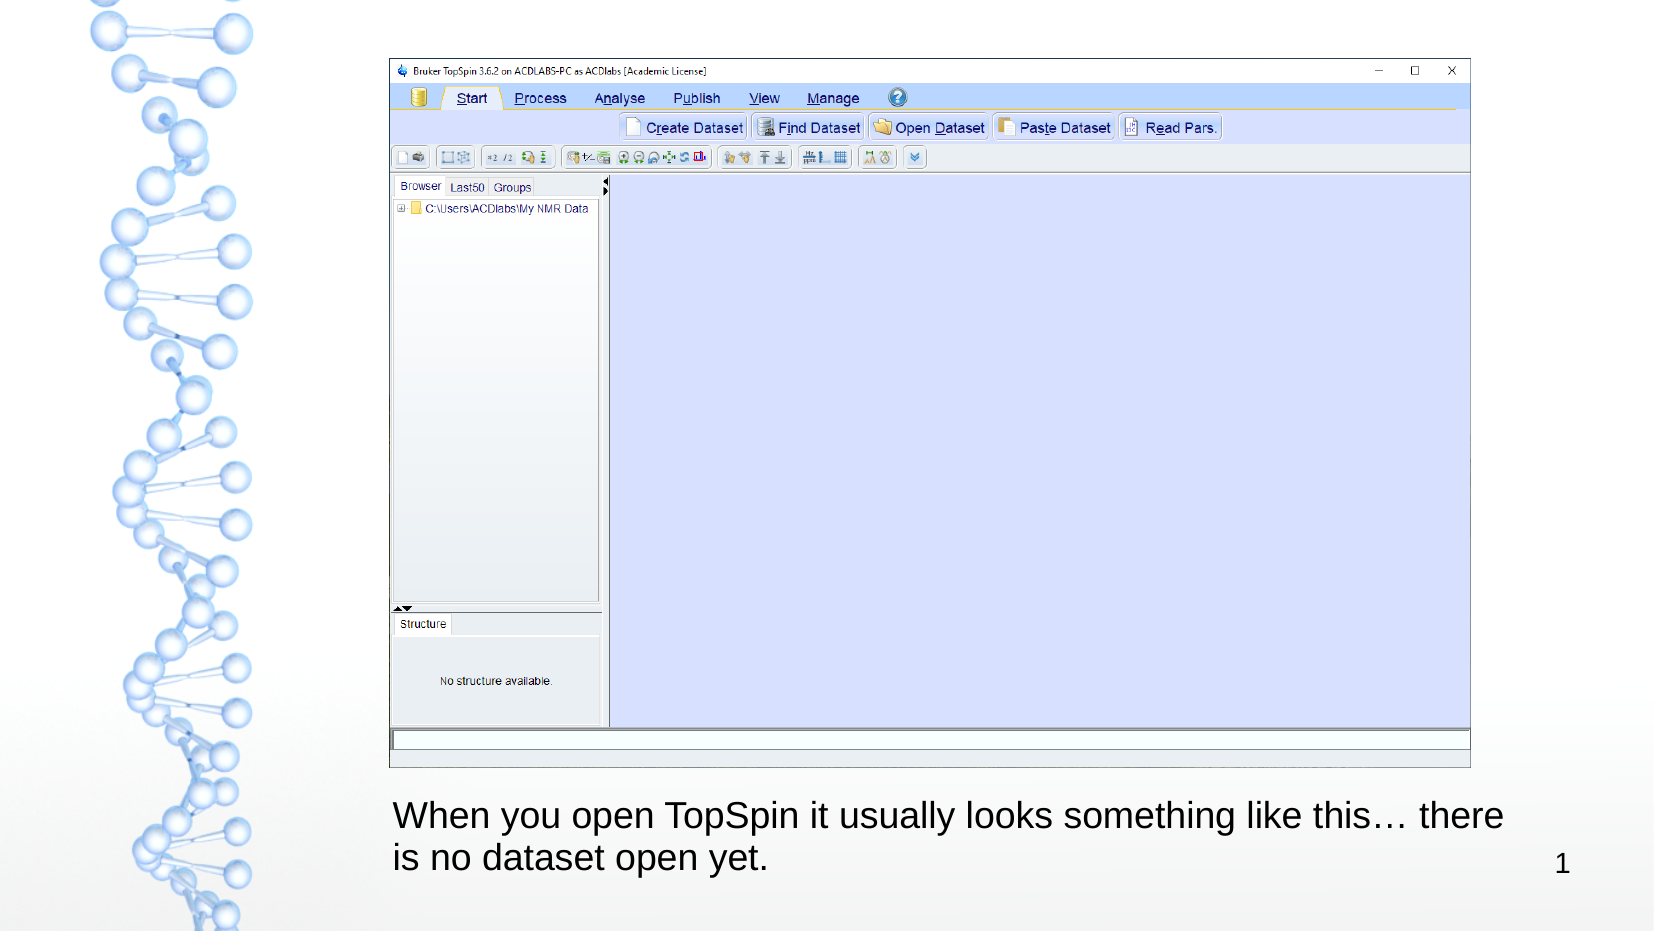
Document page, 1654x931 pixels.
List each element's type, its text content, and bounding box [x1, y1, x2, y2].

picture [0, 0, 1654, 931]
text_box When you open TopSpin it usually looks something like this… there is no dataset open yet. [377, 787, 1520, 886]
